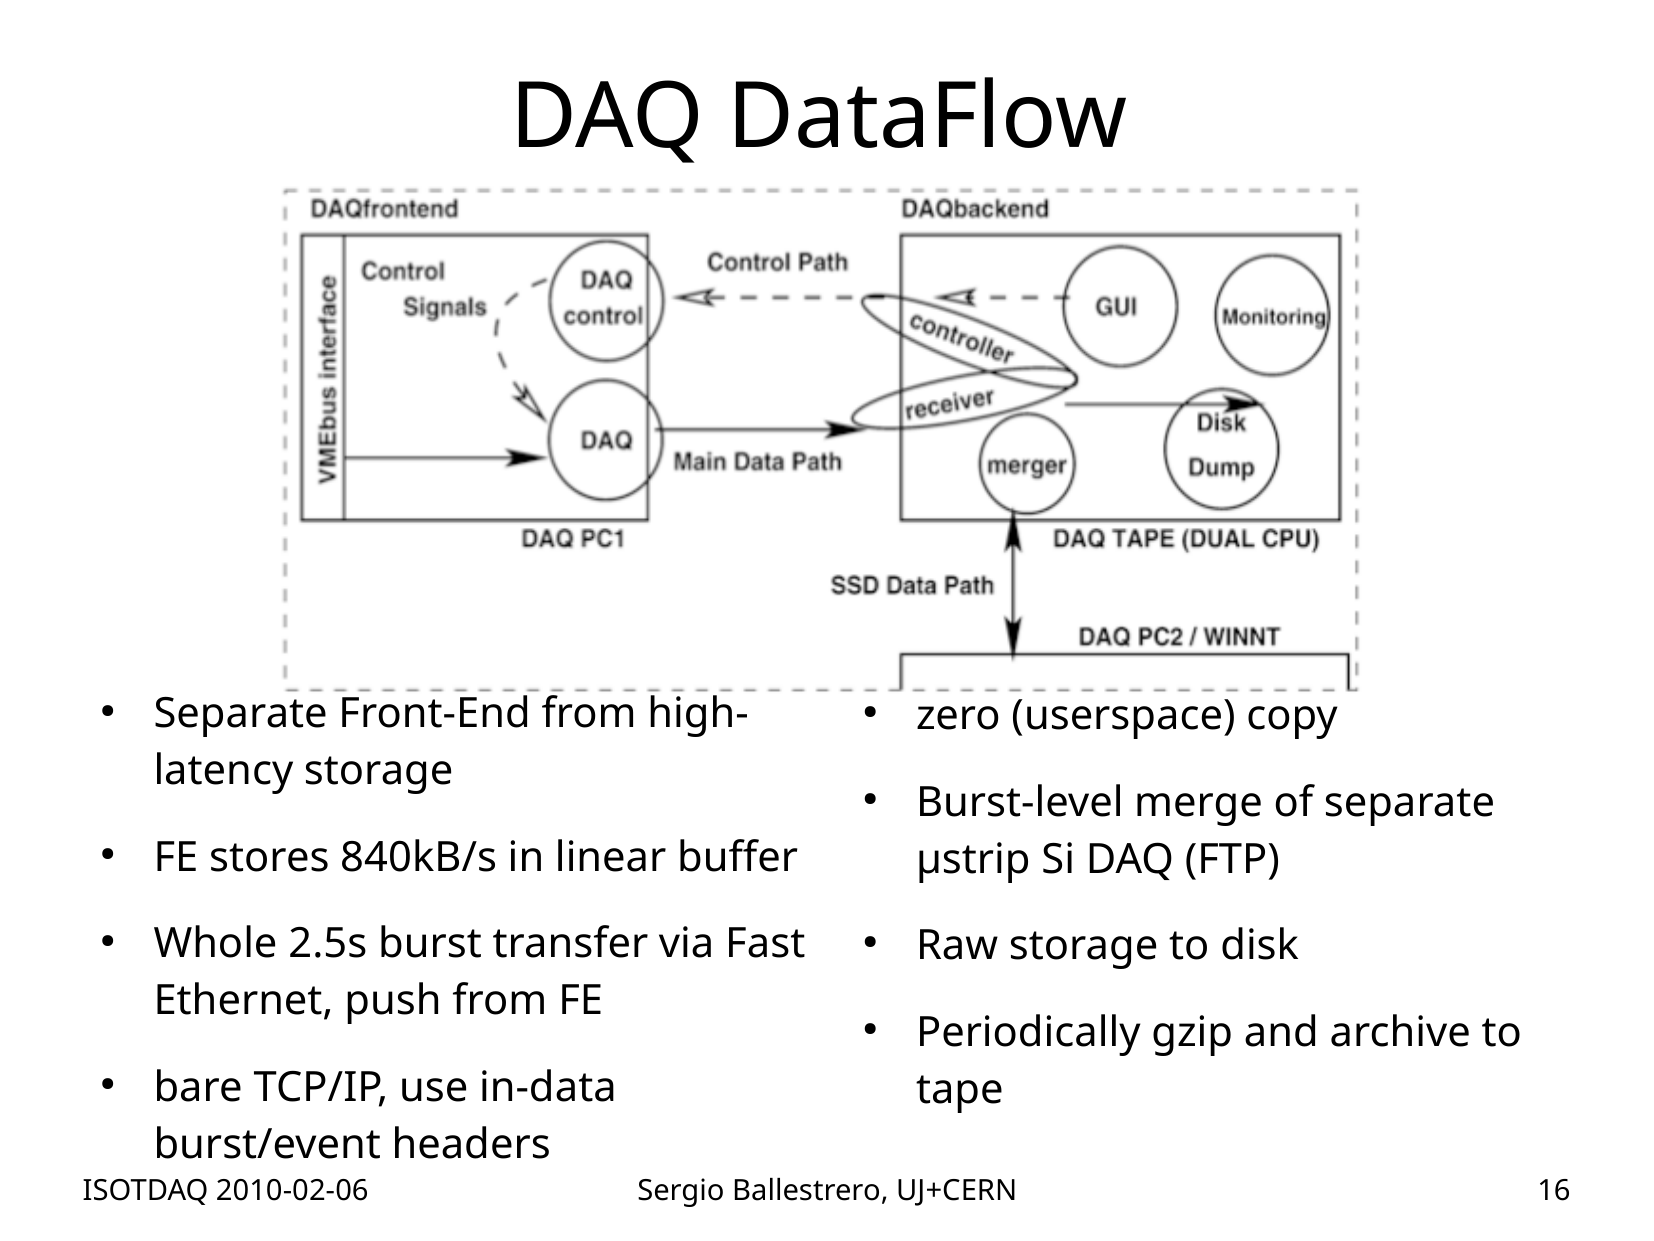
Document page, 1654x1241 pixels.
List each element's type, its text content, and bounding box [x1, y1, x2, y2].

title DAQ DataFlow [75, 37, 1564, 188]
list Separate Front-End from high-latency storage FE stores 840kB/s in linear buffer Whole 2.5s burst transfer via Fast Ethernet, push from FE bare TCP/IP, use in-data burst/event headers [82, 683, 809, 1227]
list zero (userspace) copy Burst-level merge of separate µstrip Si DAQ (FTP) Raw storage to disk Periodically gzip and archive to tape [845, 684, 1572, 1236]
picture [233, 188, 1388, 718]
